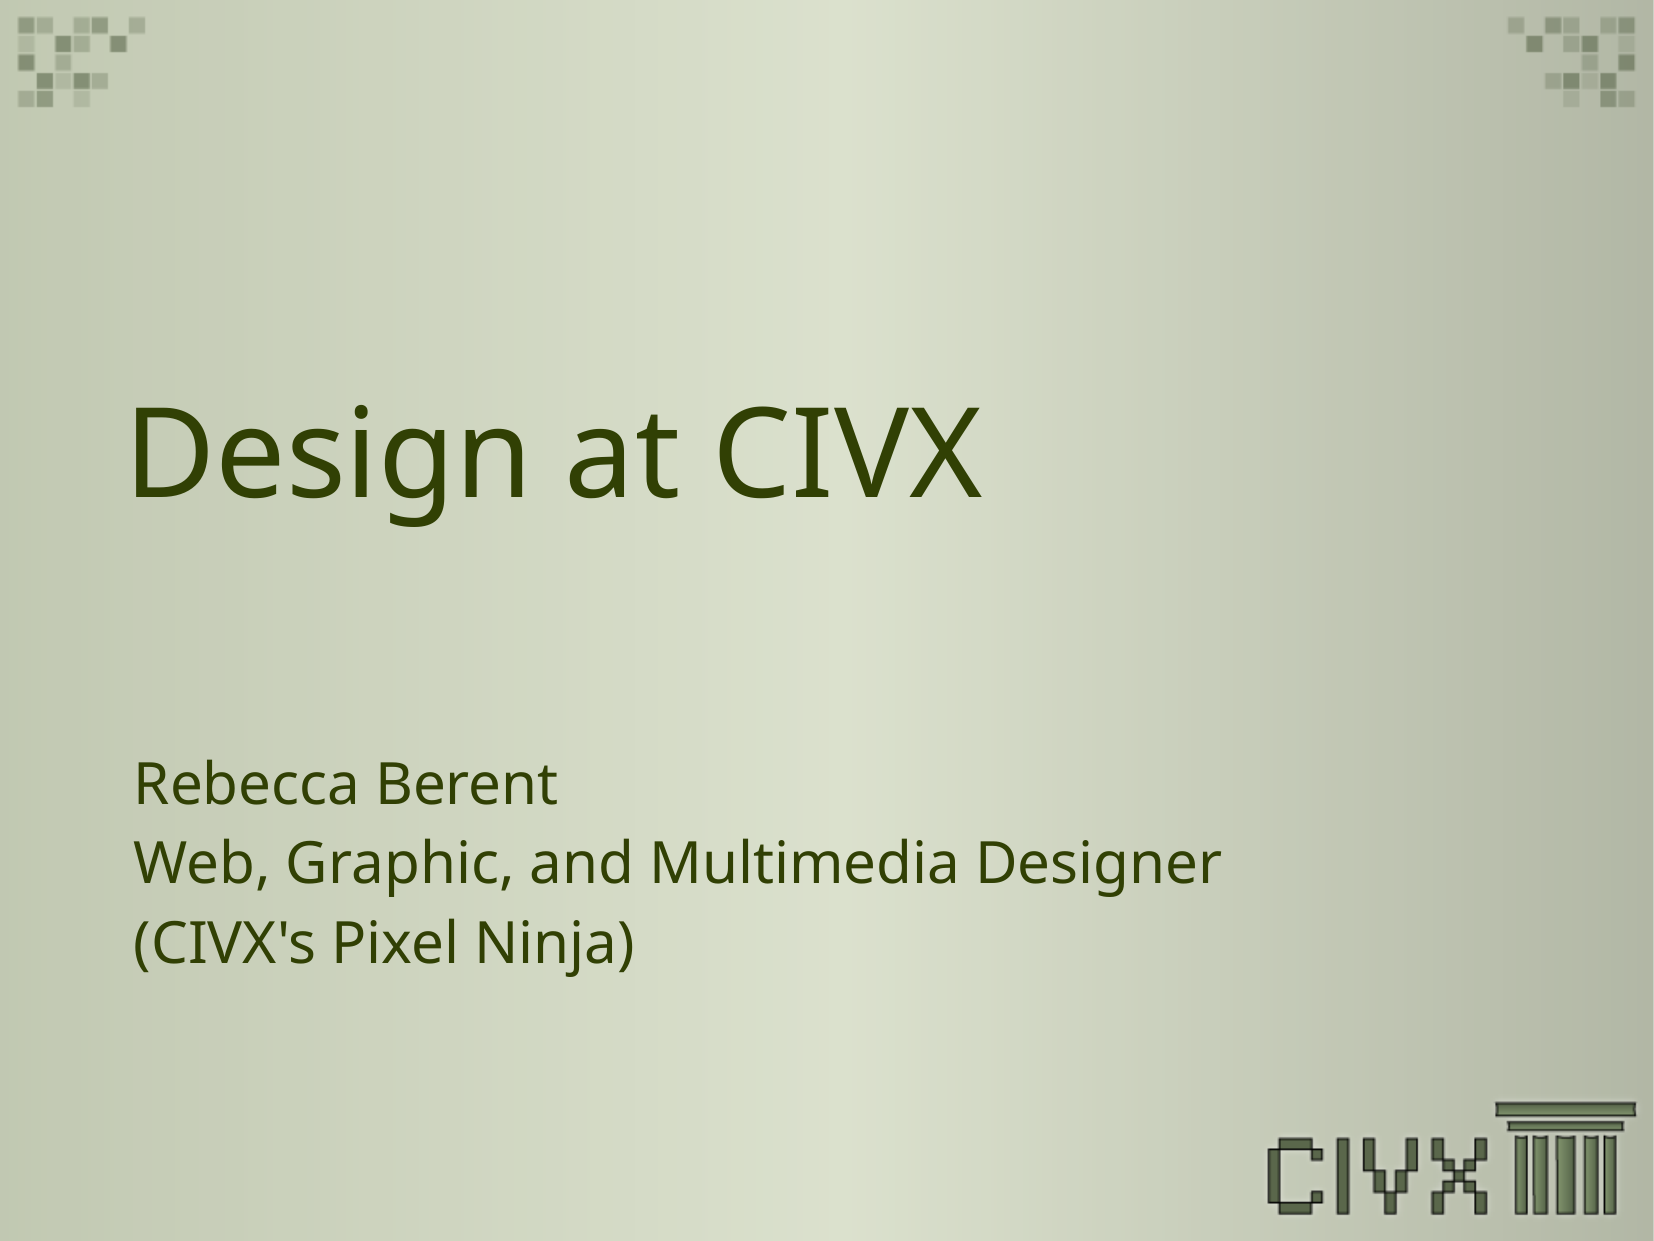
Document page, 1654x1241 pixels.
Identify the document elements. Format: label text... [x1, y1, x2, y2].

text_box Rebecca Berent Web, Graphic, and Multimedia Designer (CIVX's Pixel Ninja) [134, 710, 1623, 1013]
subtitle Design at CIVX [124, 297, 1613, 601]
picture [0, 0, 1654, 1241]
